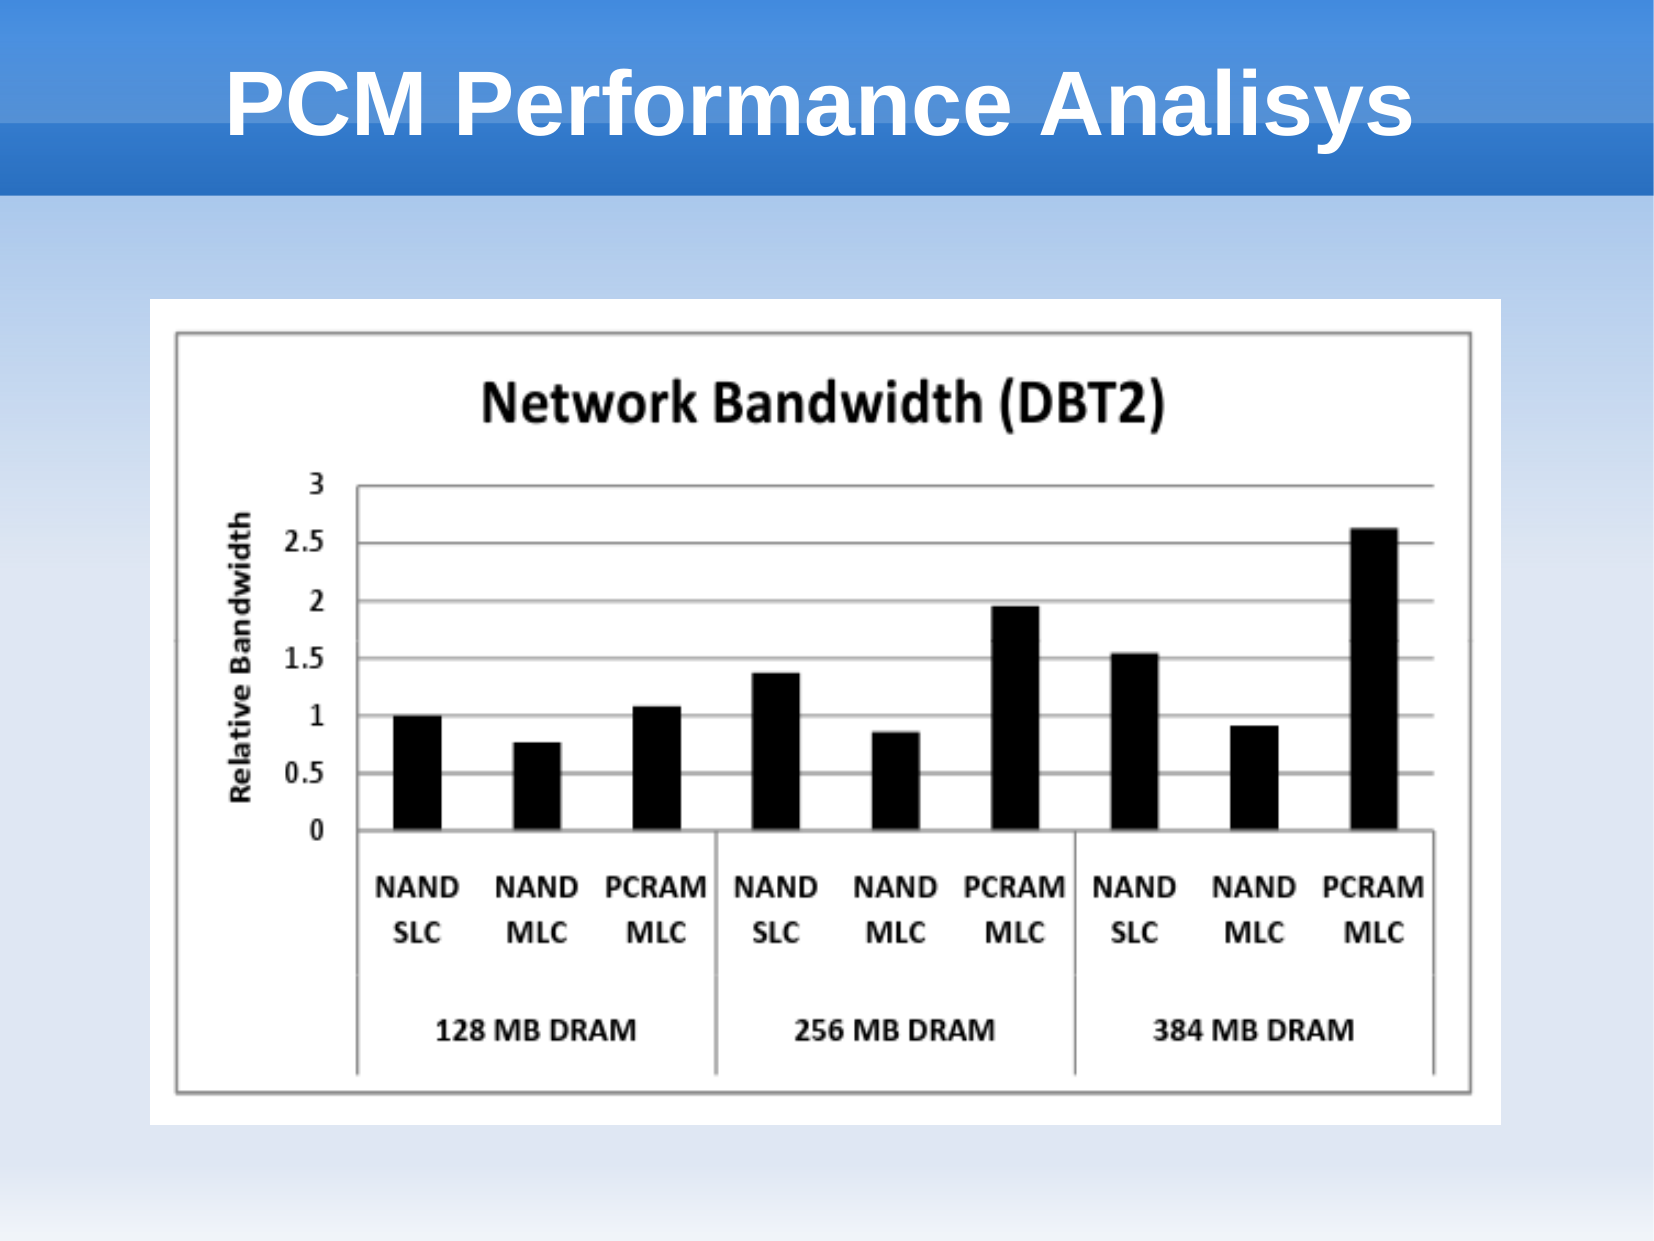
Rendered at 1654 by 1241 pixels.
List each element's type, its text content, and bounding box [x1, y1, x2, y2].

picture [0, 0, 1654, 1241]
title PCM Performance Analisys [76, 7, 1565, 200]
